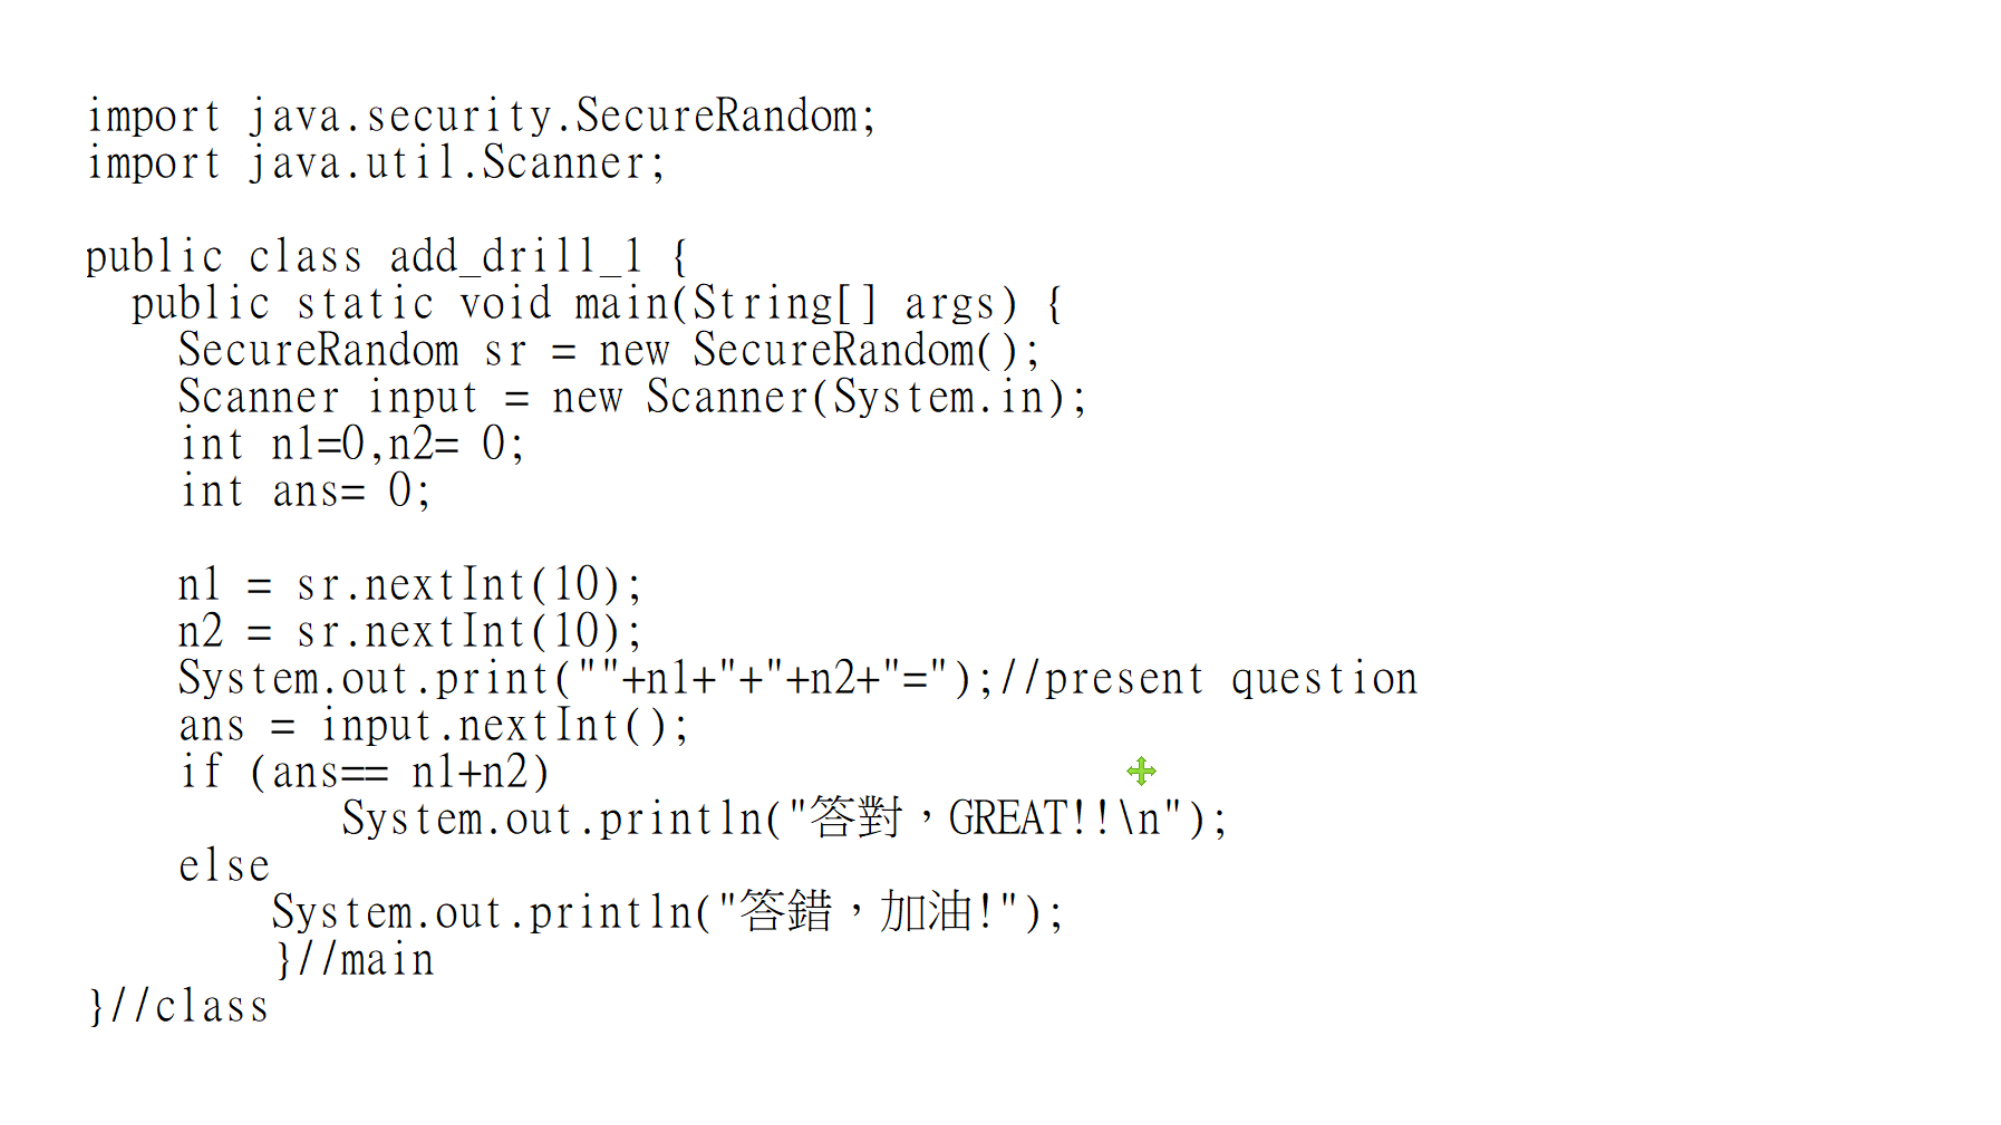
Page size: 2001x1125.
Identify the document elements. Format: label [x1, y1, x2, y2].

picture [87, 91, 1431, 1035]
